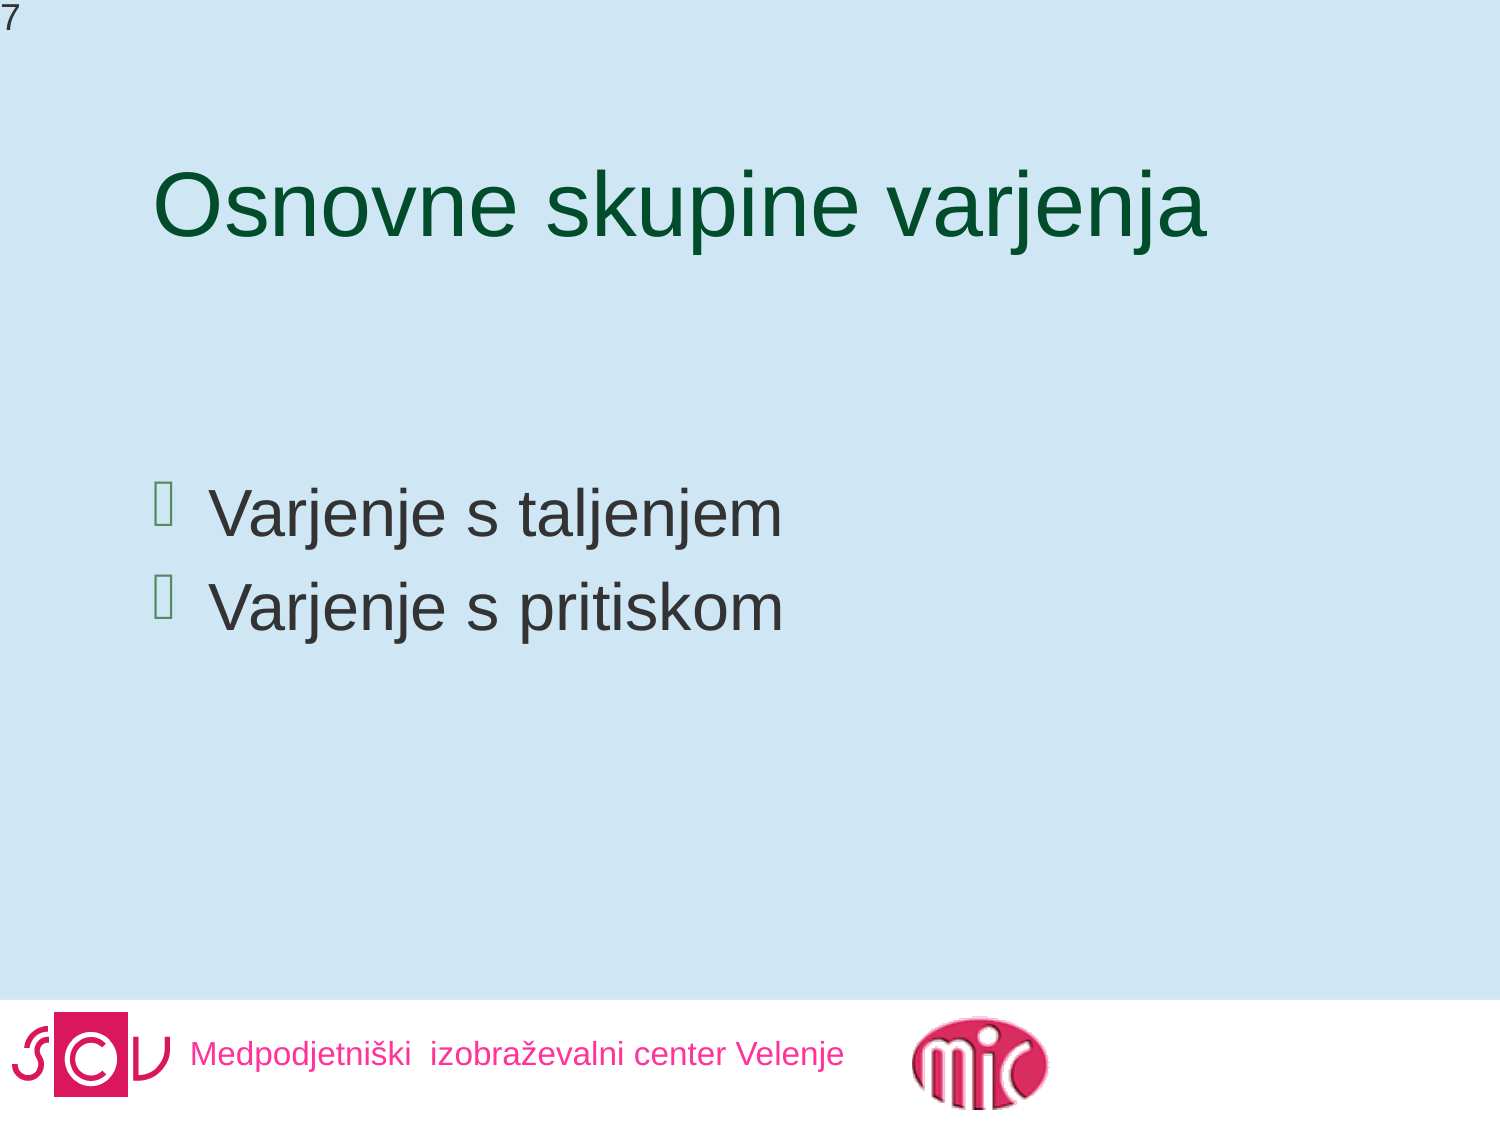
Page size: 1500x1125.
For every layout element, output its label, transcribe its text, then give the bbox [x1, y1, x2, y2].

title Osnovne skupine varjenja [112, 75, 1388, 263]
picture [12, 1012, 170, 1097]
list Varjenje s taljenjem Varjenje s pritiskom [137, 462, 1413, 888]
picture [912, 1012, 1050, 1110]
